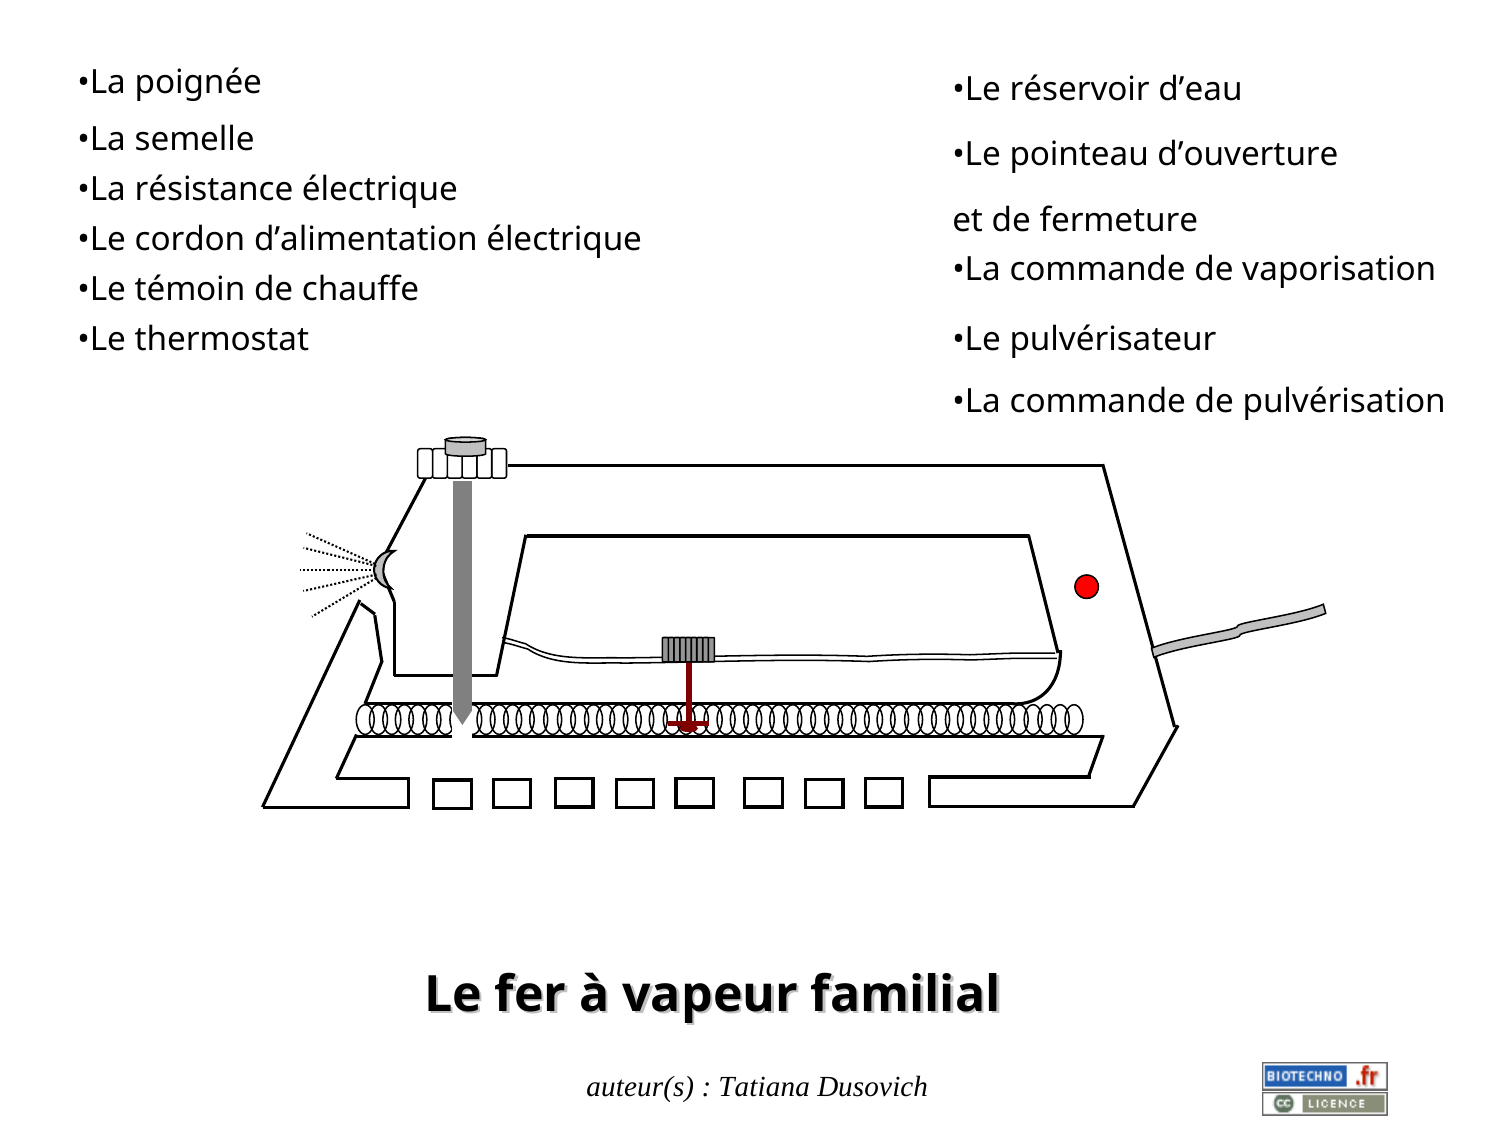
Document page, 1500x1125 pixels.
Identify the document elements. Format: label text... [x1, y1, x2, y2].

text_box La commande de pulvérisation [937, 369, 1463, 431]
text_box [744, 778, 783, 807]
text_box La semelle [62, 107, 513, 157]
text_box [555, 778, 593, 807]
picture [1262, 1062, 1388, 1091]
text_box [1074, 574, 1099, 599]
text_box Le témoin de chauffe [62, 257, 513, 307]
text_box [662, 637, 715, 662]
text_box [433, 779, 472, 809]
text_box [374, 550, 395, 589]
text_box [680, 725, 697, 732]
text_box [452, 481, 472, 747]
text_box Le pulvérisateur [937, 307, 1488, 368]
text_box [493, 779, 531, 808]
text_box Le cordon d’alimentation électrique [62, 207, 838, 268]
picture [1262, 1092, 1388, 1116]
text_box Le fer à vapeur familial [312, 949, 1113, 1034]
text_box Le pointeau d’ouverture et de fermeture [937, 122, 1413, 237]
text_box La commande de vaporisation [937, 237, 1488, 299]
text_box La poignée [62, 49, 513, 107]
text_box [675, 778, 714, 807]
text_box La résistance électrique [62, 157, 513, 207]
text_box Le thermostat [62, 307, 513, 368]
text_box [865, 778, 903, 807]
text_box Le réservoir d’eau [937, 57, 1388, 118]
text_box [616, 779, 654, 808]
text_box [805, 779, 844, 808]
text_box [417, 441, 507, 479]
text_box [1151, 604, 1326, 658]
